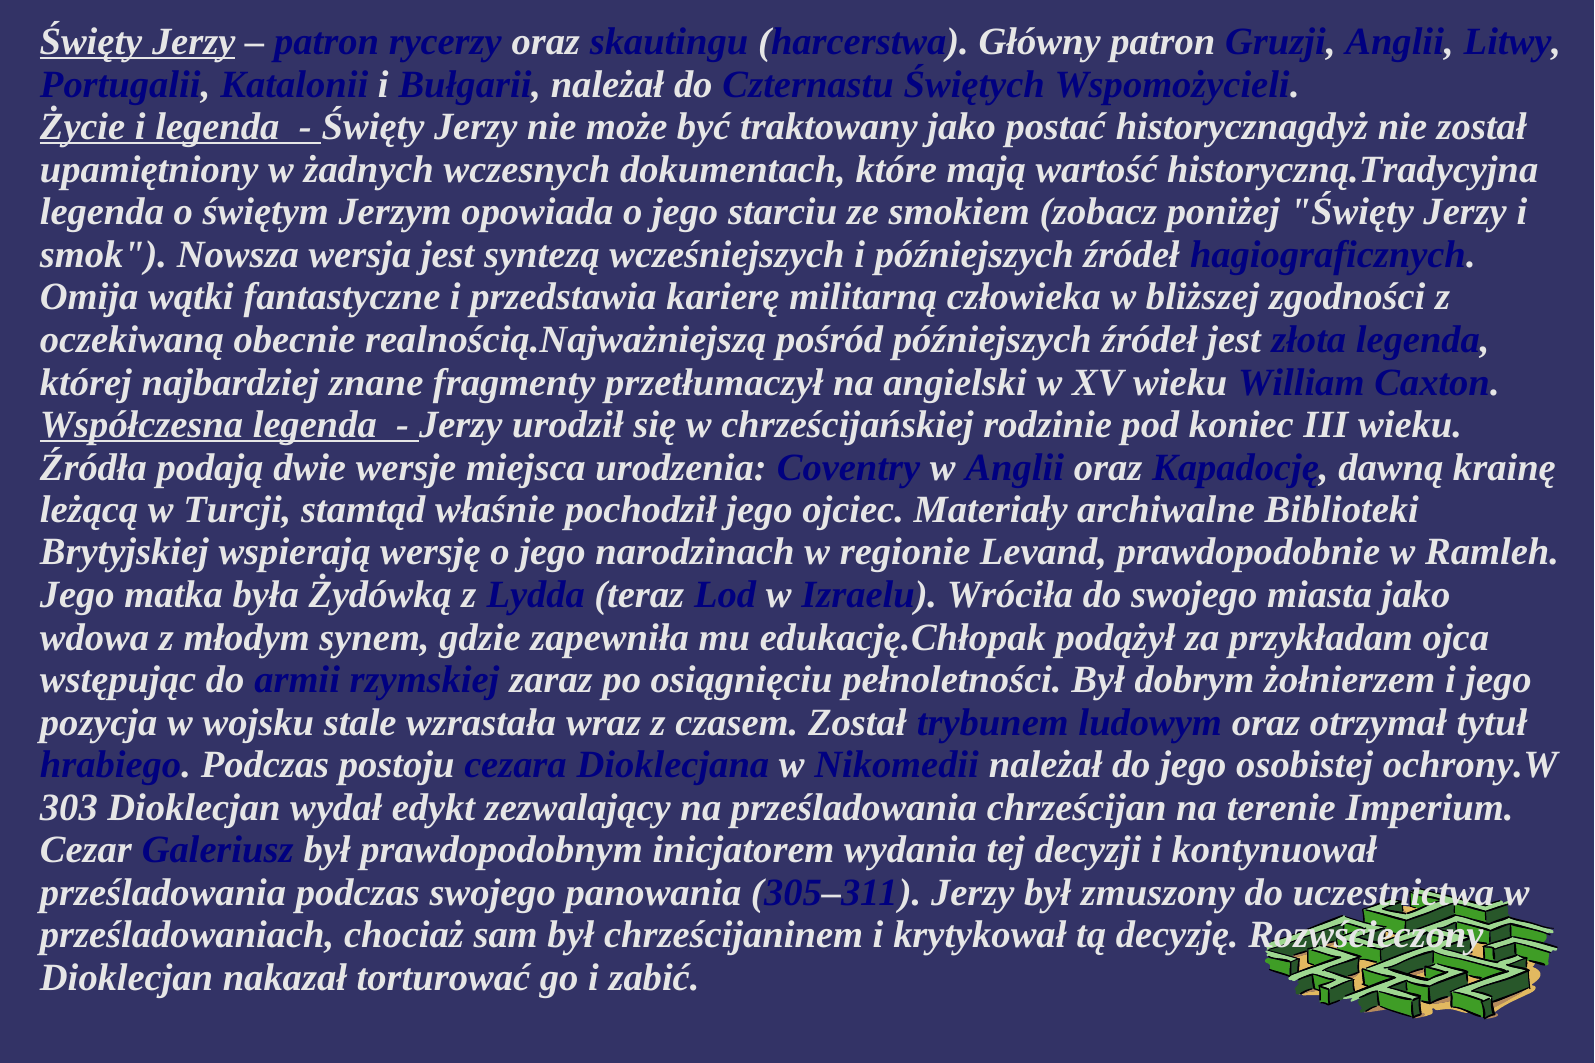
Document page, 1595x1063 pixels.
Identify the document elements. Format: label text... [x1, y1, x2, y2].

title Święty Jerzy – patron rycerzy oraz skautingu (harcerstwa). Główny patron Gruzji, Anglii, Litwy, Portugalii, Katalonii i Bułgarii, należał do Czternastu Świętych Wspomożycieli. Życie i legenda - Święty Jerzy nie może być traktowany jako postać historycznagdyż nie został upamiętniony w żadnych wczesnych dokumentach, które mają wartość historyczną.Tradycyjna legenda o świętym Jerzym opowiada o jego starciu ze smokiem (zobacz poniżej "Święty Jerzy i smok"). Nowsza wersja jest syntezą wcześniejszych i późniejszych źródeł hagiograficznych. Omija wątki fantastyczne i przedstawia karierę militarną człowieka w bliższej zgodności z oczekiwaną obecnie realnością.Najważniejszą pośród późniejszych źródeł jest złota legenda, której najbardziej znane fragmenty przetłumaczył na angielski w XV wieku William Caxton. Współczesna legenda - Jerzy urodził się w chrześcijańskiej rodzinie pod koniec III wieku. Źródła podają dwie wersje miejsca urodzenia: Coventry w Anglii oraz Kapadocję, dawną krainę leżącą w Turcji, stamtąd właśnie pochodził jego ojciec. Materiały archiwalne Biblioteki Brytyjskiej wspierają wersję o jego narodzinach w regionie Levand, prawdopodobnie w Ramleh. Jego matka była Żydówką z Lydda (teraz Lod w Izraelu). Wróciła do swojego miasta jako wdowa z młodym synem, gdzie zapewniła mu edukację.Chłopak podążył za przykładam ojca wstępując do armii rzymskiej zaraz po osiągnięciu pełnoletności. Był dobrym żołnierzem i jego pozycja w wojsku stale wzrastała wraz z czasem. Został trybunem ludowym oraz otrzymał tytuł hrabiego. Podczas postoju cezara Dioklecjana w Nikomedii należał do jego osobistej ochrony.W 303 Dioklecjan wydał edykt zezwalający na prześladowania chrześcijan na terenie Imperium. Cezar Galeriusz był prawdopodobnym inicjatorem wydania tej decyzji i kontynuował prześladowania podczas swojego panowania (305–311). Jerzy był zmuszony do uczestnictwa w prześladowaniach, chociaż sam był chrześcijaninem i krytykował tą decyzję. Rozwścieczony Dioklecjan nakazał torturować go i zabić. [0, 17, 1569, 1002]
